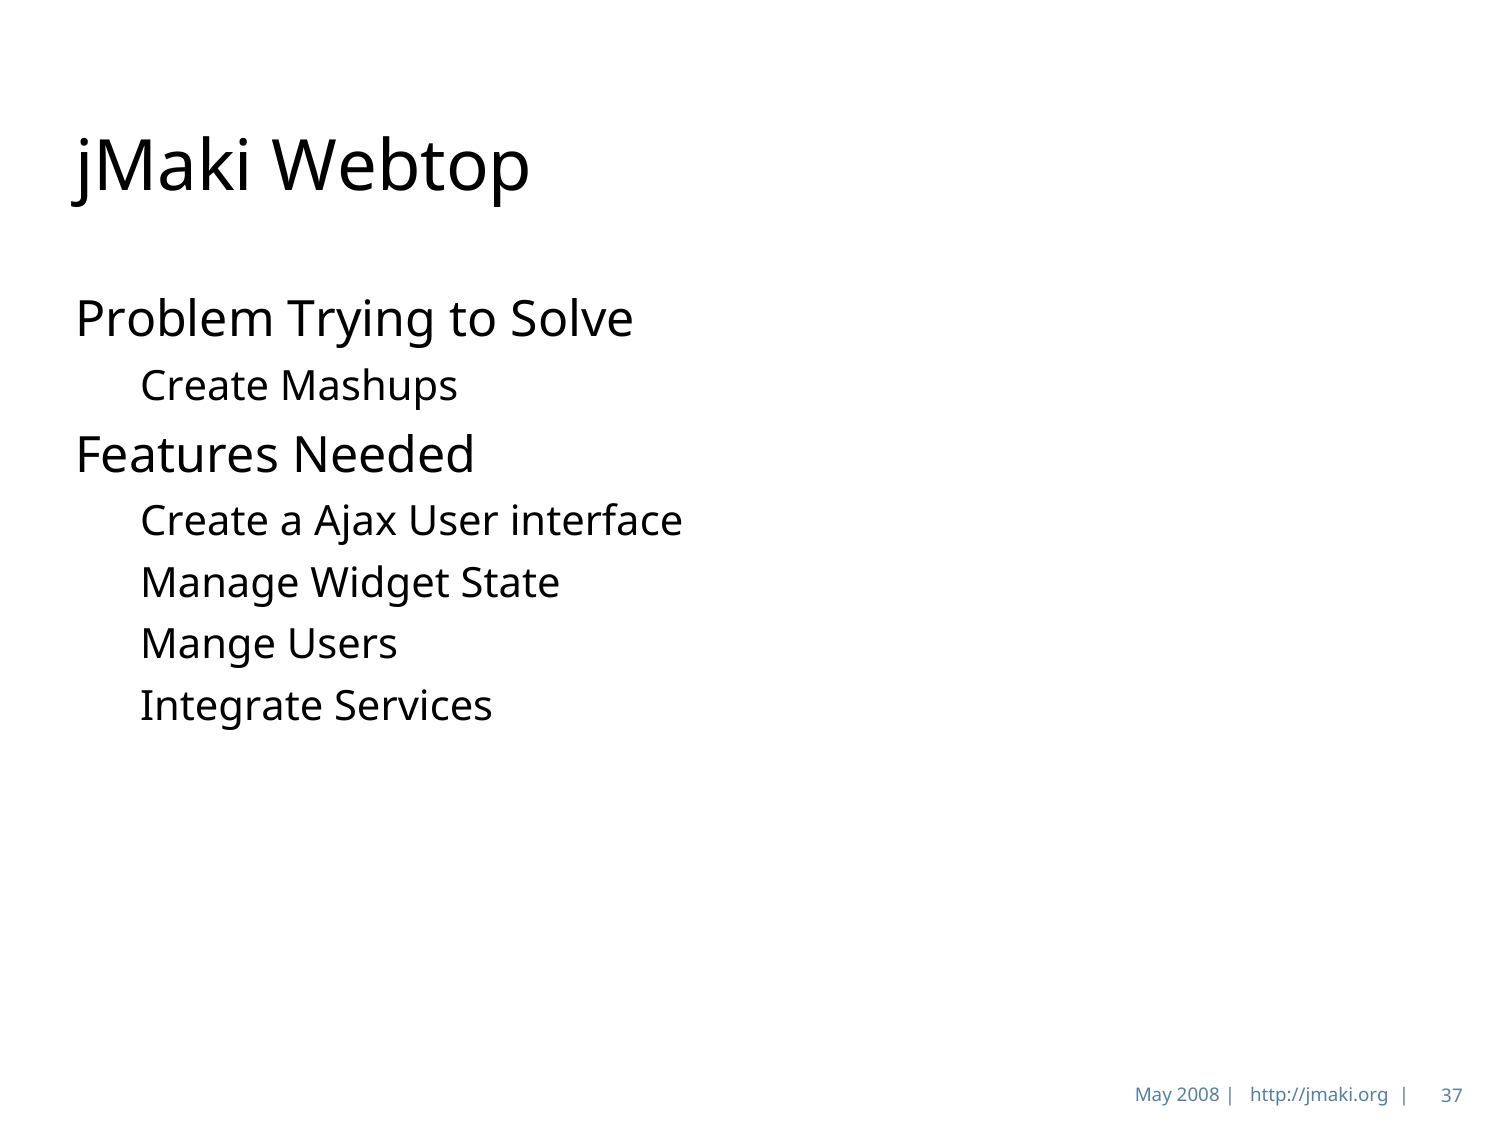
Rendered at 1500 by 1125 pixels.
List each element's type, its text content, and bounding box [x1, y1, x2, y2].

list Problem Trying to Solve Create Mashups Features Needed Create a Ajax User interface Manage Widget State Mange Users Integrate Services [75, 287, 1426, 1005]
title jMaki Webtop [75, 124, 1426, 287]
